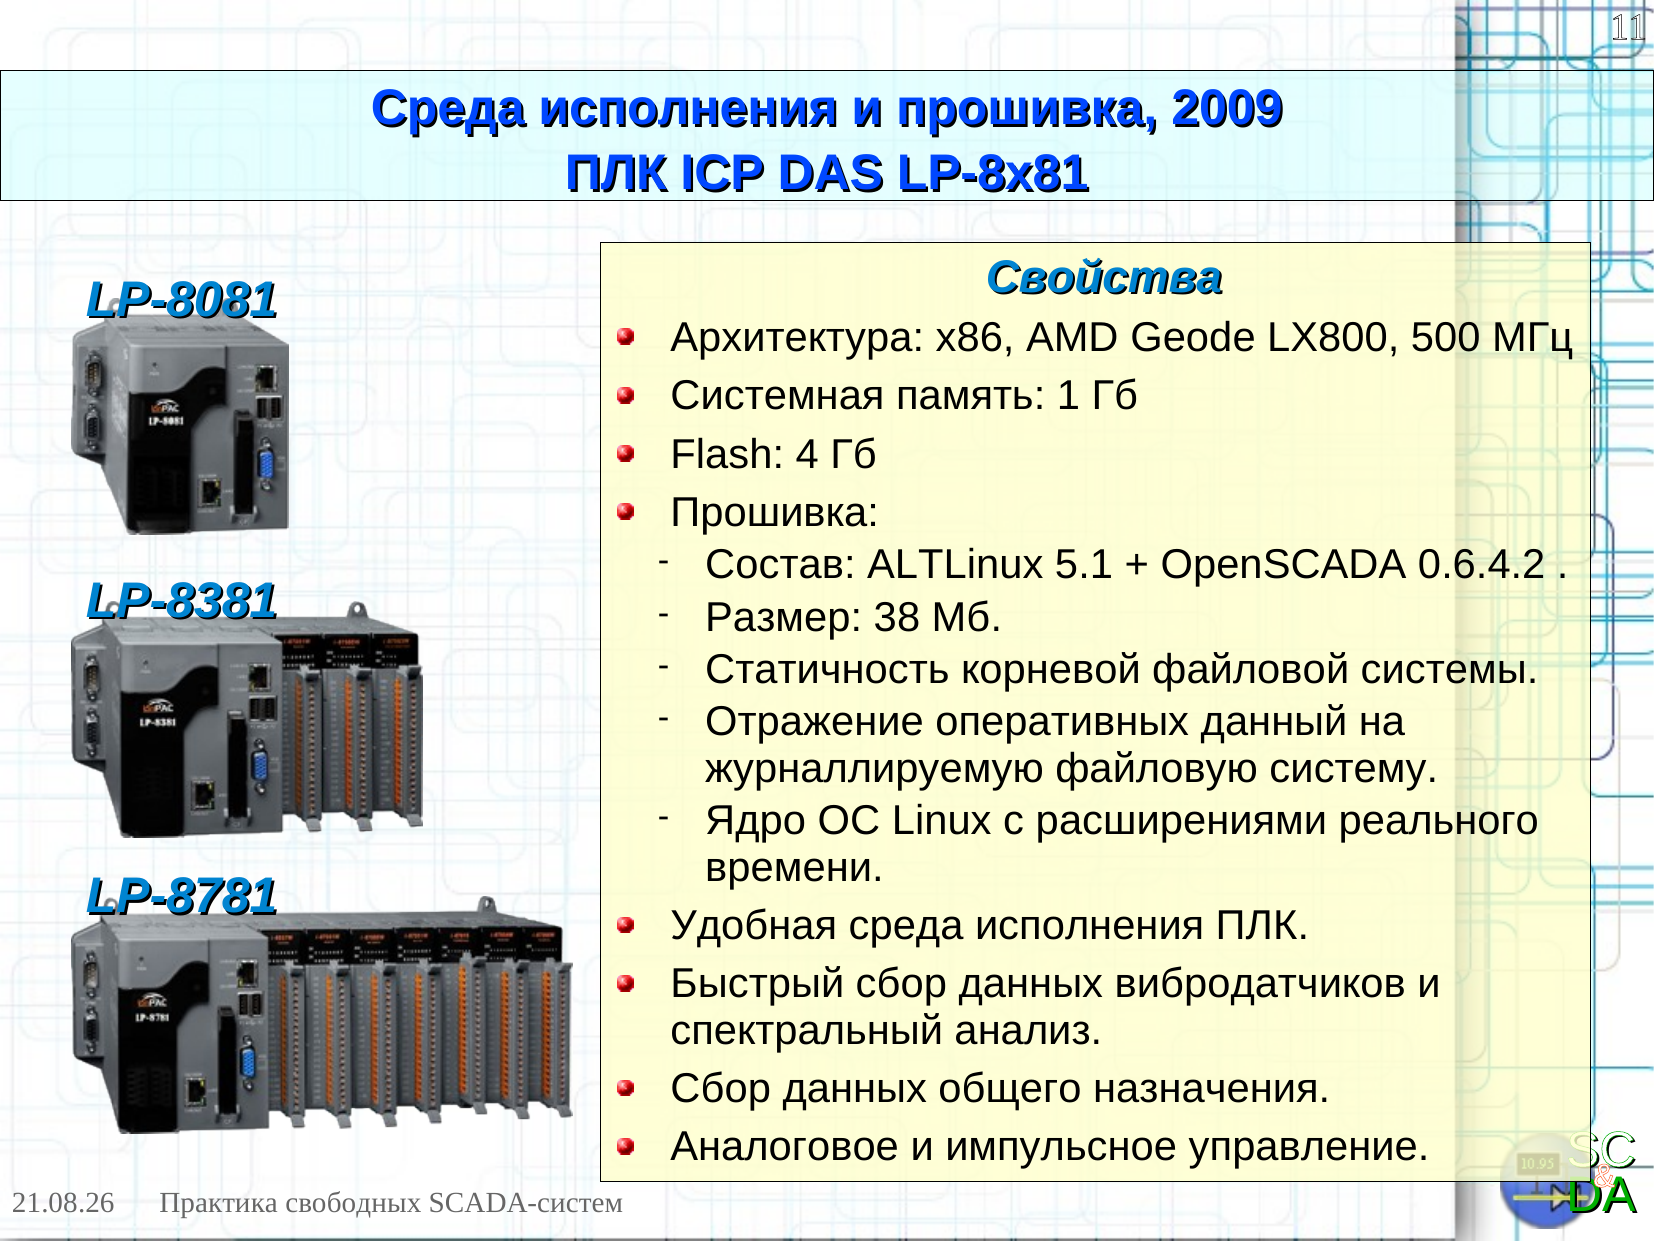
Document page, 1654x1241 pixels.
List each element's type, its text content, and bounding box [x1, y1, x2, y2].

picture [0, 201, 1654, 1241]
list Свойства Архитектура: x86, AMD Geode LX800, 500 МГц Системная память: 1 Гб Flash: 4 Гб Прошивка: Состав: ALTLinux 5.1 + OpenSCADA 0.6.4.2 . Размер: 38 Мб. Статичность корневой файловой системы. Отражение оперативных данный на журналлируемую файловую систему. Ядро ОС Linux с расширениями реального времени. Удобная среда исполнения ПЛК. Быстрый сбор данных вибродатчиков и спектральный анализ. Сбор данных общего назначения. Аналоговое и импульсное управление. [600, 242, 1591, 1182]
title Среда исполнения и прошивка, 2009 ПЛК ICP DAS LP-8x81 [0, 74, 1654, 196]
text_box LP-8081 [70, 261, 298, 318]
text_box LP-8781 [70, 858, 298, 914]
text_box LP-8381 [70, 562, 298, 619]
picture [0, 0, 1654, 70]
